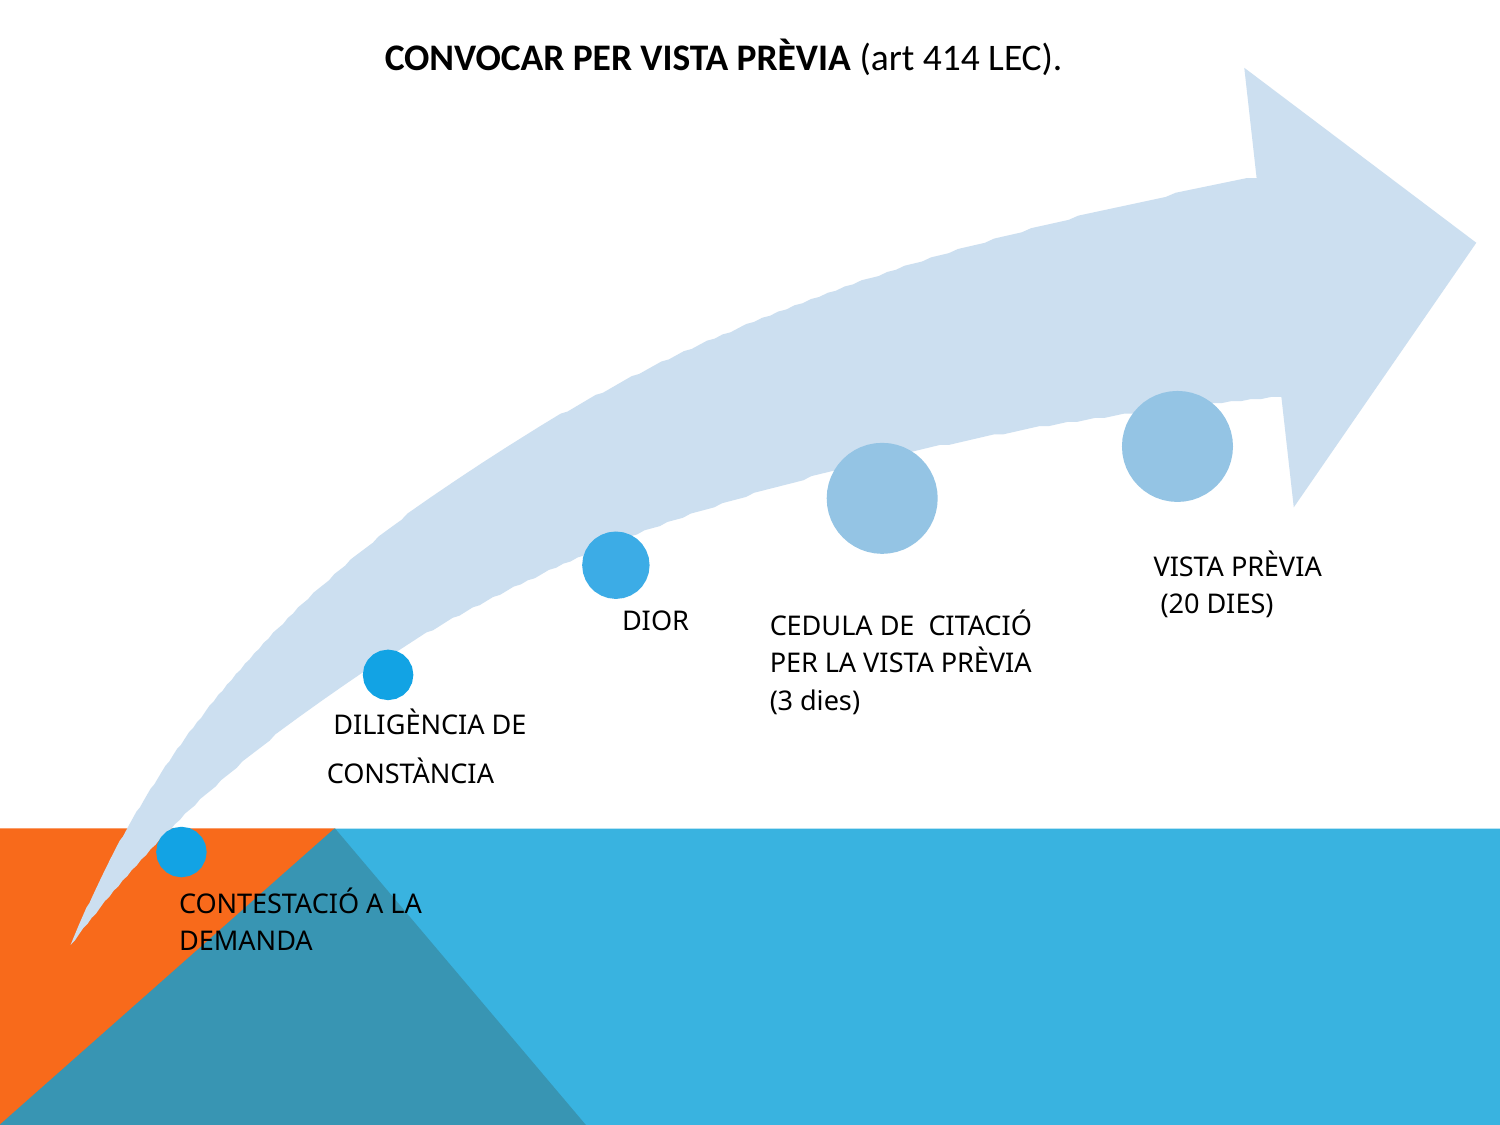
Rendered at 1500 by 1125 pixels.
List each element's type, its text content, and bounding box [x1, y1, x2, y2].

text_box [70, 67, 1477, 945]
title CONVOCAR PER VISTA PRÈVIA (art 414 LEC). [147, 31, 1300, 222]
text_box DIOR [620, 601, 718, 637]
text_box CEDULA DE CITACIÓ PER LA VISTA PRÈVIA (3 dies) [767, 561, 1063, 716]
text_box VISTA PRÈVIA (20 DIES) [1151, 501, 1447, 620]
text_box CONTESTACIÓ A LA DEMANDA [177, 880, 425, 957]
text_box DILIGÈNCIA DE CONSTÀNCIA [324, 689, 561, 789]
